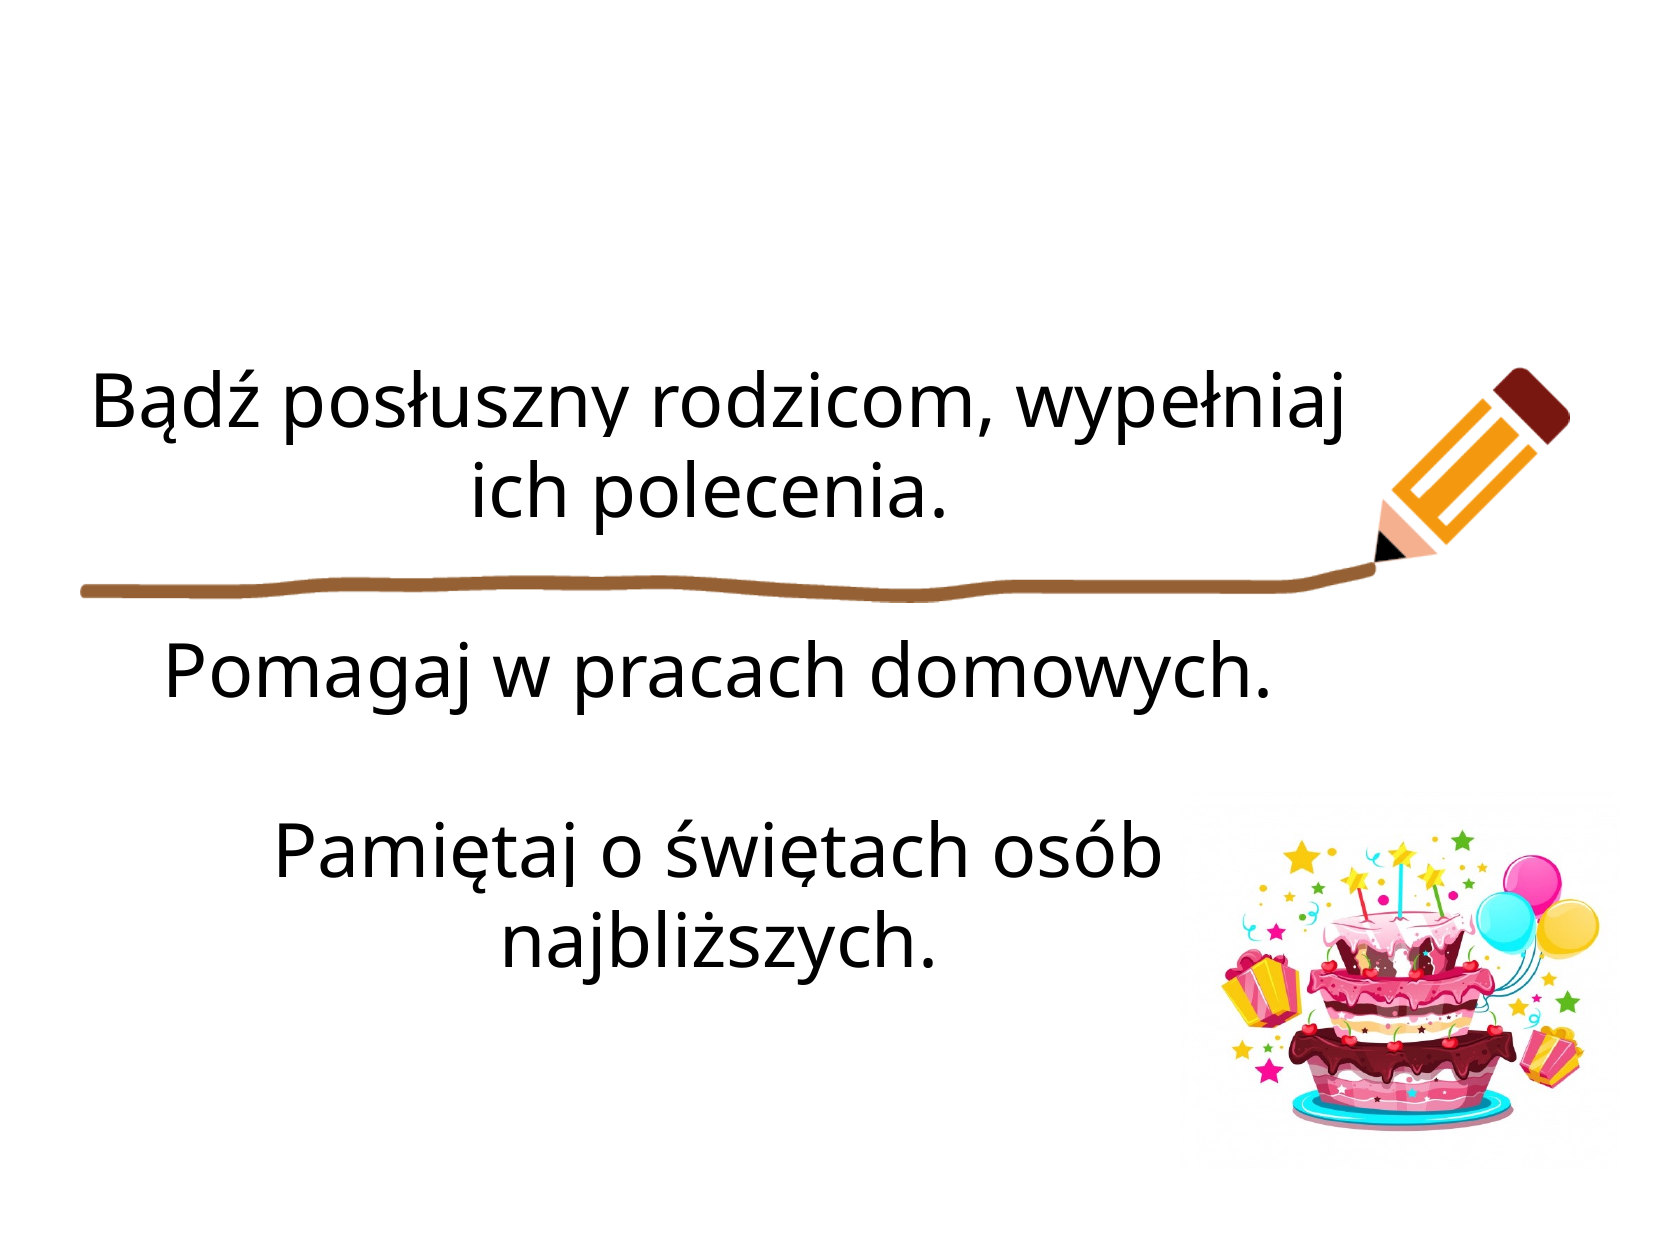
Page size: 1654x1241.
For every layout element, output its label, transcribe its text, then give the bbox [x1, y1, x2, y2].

picture [1181, 791, 1619, 1170]
title Bądź posłuszny rodzicom, wypełniaj ich polecenia. Pomagaj w pracach domowych. Pamiętaj o świętach osób najbliższych. [70, 177, 1367, 1158]
